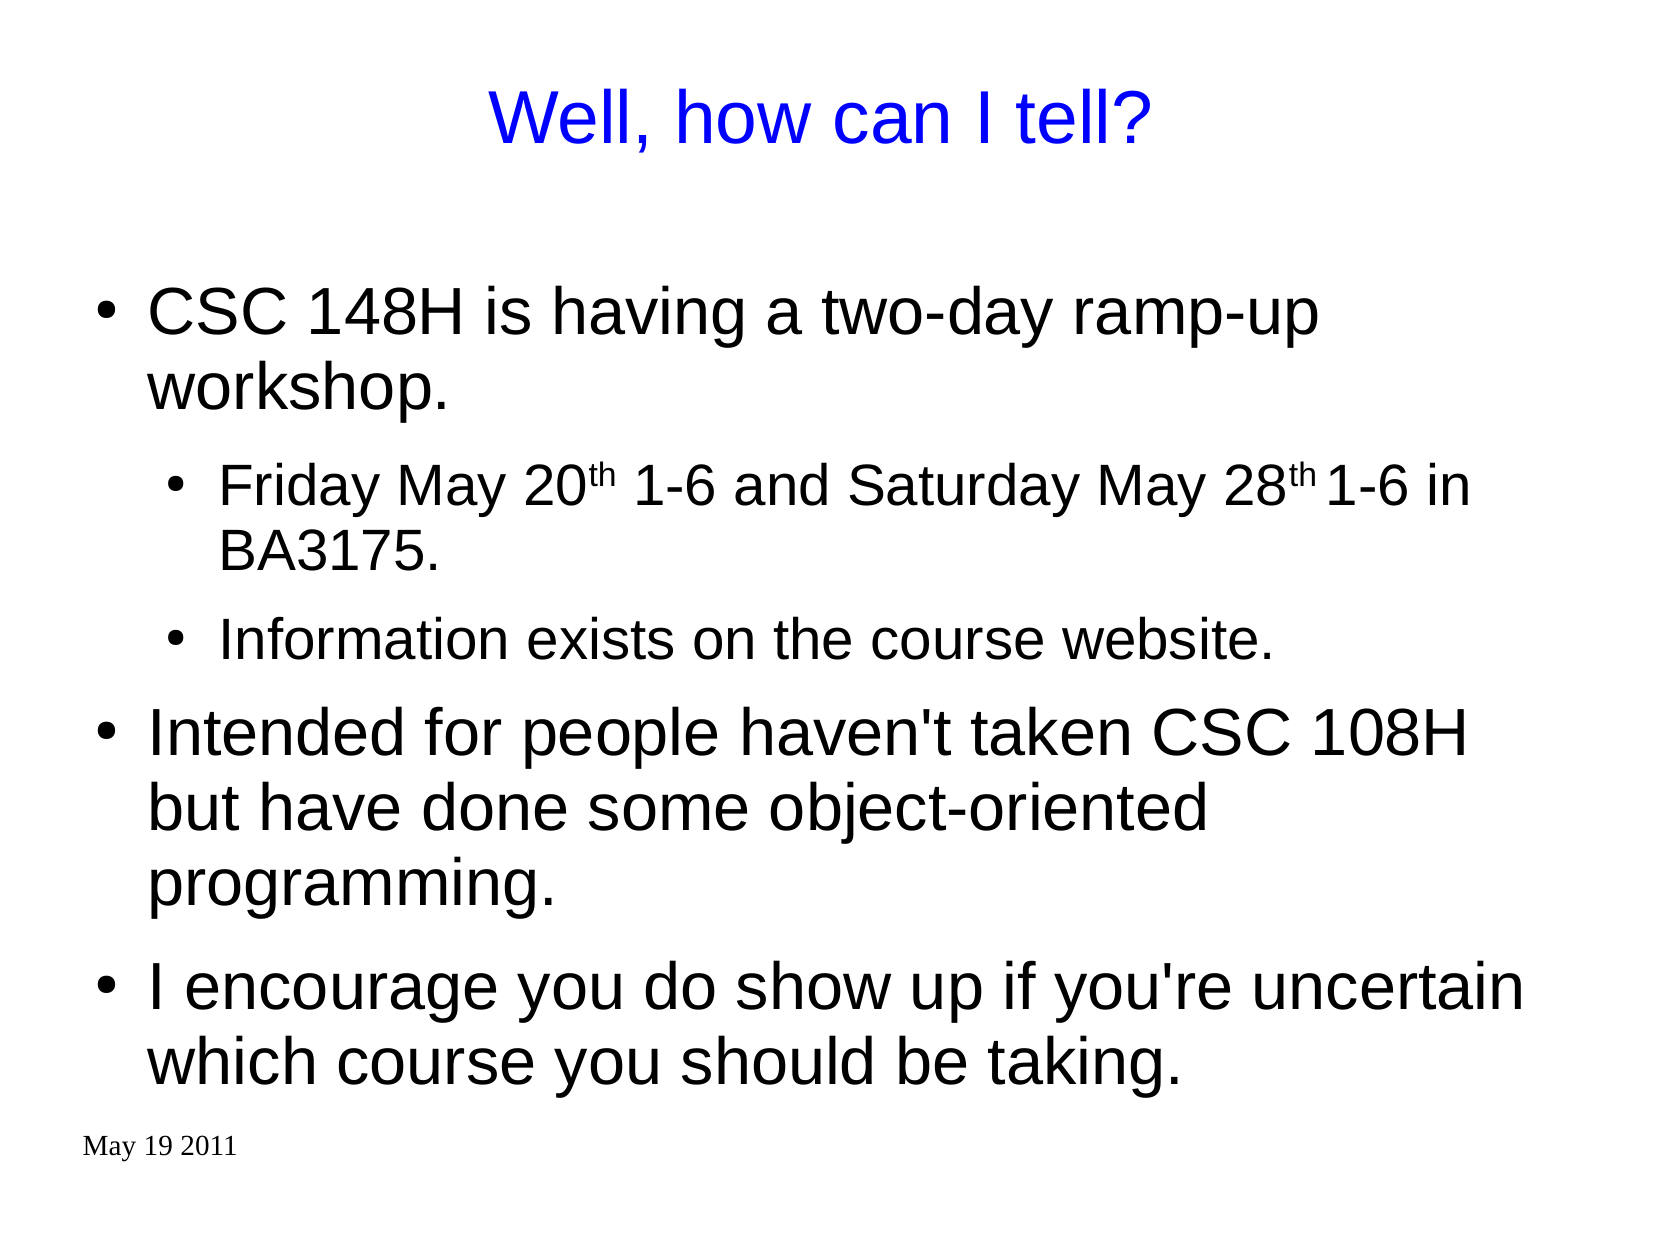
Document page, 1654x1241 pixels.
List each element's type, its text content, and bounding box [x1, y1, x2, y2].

list CSC 148H is having a two-day ramp-up workshop. Friday May 20th 1-6 and Saturday May 28th 1-6 in BA3175. Information exists on the course website. Intended for people haven't taken CSC 108H but have done some object-oriented programming. I encourage you do show up if you're uncertain which course you should be taking. [76, 274, 1565, 1100]
title Well, how can I tell? [76, 58, 1565, 178]
